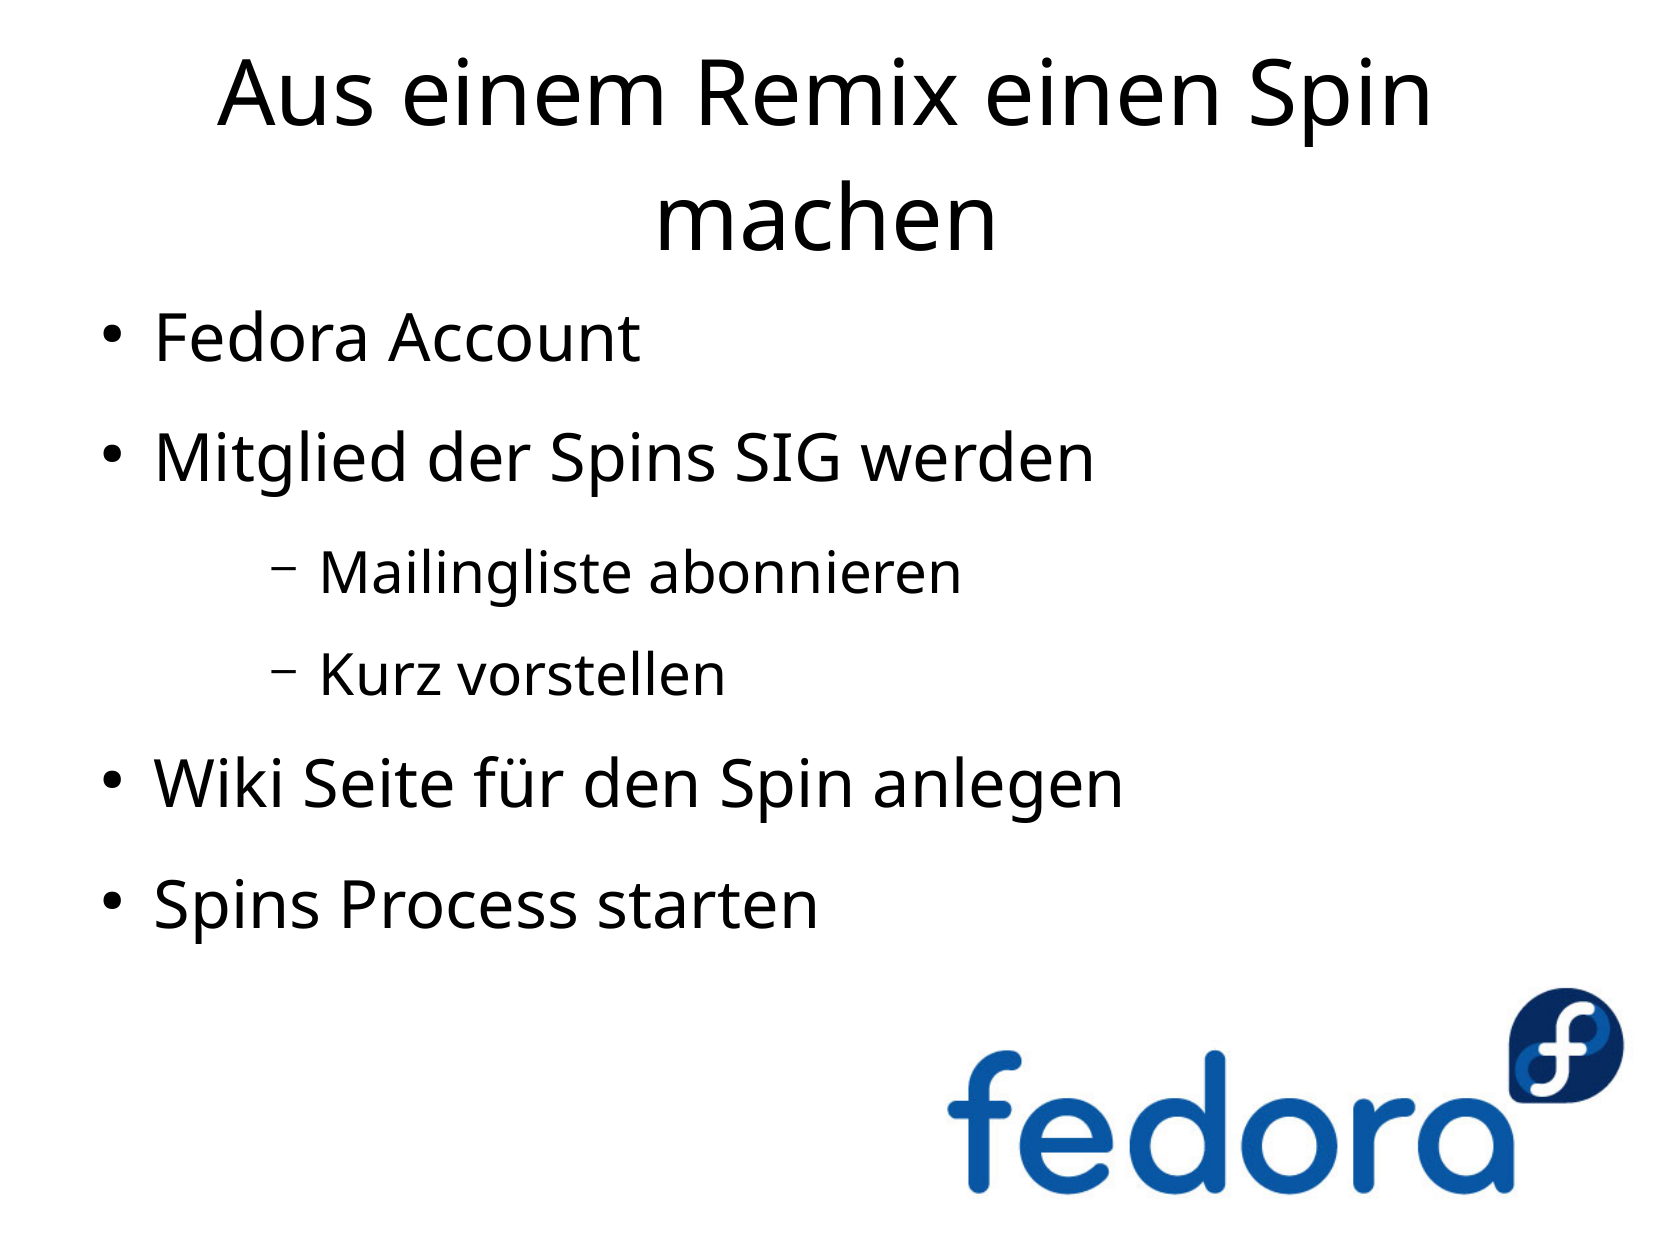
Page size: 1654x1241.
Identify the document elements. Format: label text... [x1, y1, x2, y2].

list Fedora Account Mitglied der Spins SIG werden Mailingliste abonnieren Kurz vorstellen Wiki Seite für den Spin anlegen Spins Process starten [82, 290, 1571, 1109]
picture [925, 967, 1639, 1223]
title Aus einem Remix einen Spin machen [82, 49, 1571, 257]
